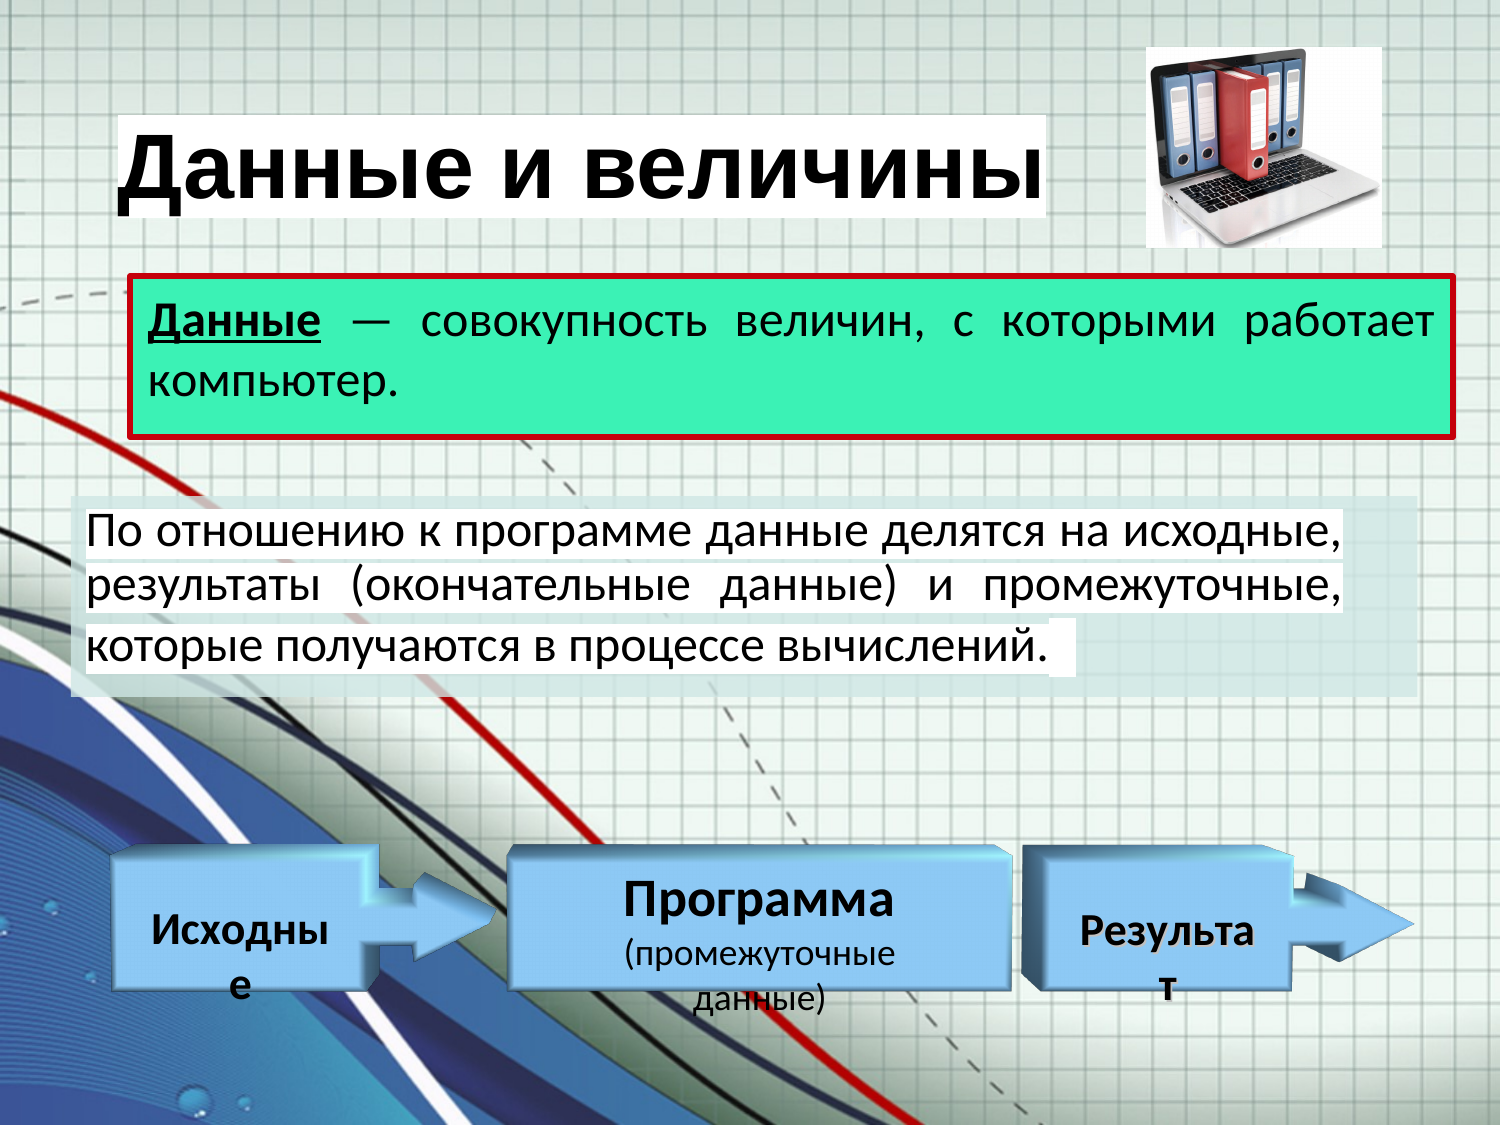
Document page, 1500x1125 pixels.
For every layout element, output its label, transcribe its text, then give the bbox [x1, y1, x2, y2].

picture [0, 0, 1500, 1125]
title Данные и величины [103, 59, 1397, 278]
text_box Программа (промежуточные данные) [538, 855, 982, 980]
list По отношению к программе данные делятся на исходные, результаты (окончательные данные) и промежуточные, которые получаются в процессе вычислений. [70, 496, 1418, 697]
text_box Исходные [125, 891, 356, 962]
text_box Данные — совокупность величин, с которыми работает компьютер. [129, 276, 1453, 438]
text_box Результат [1058, 892, 1277, 963]
